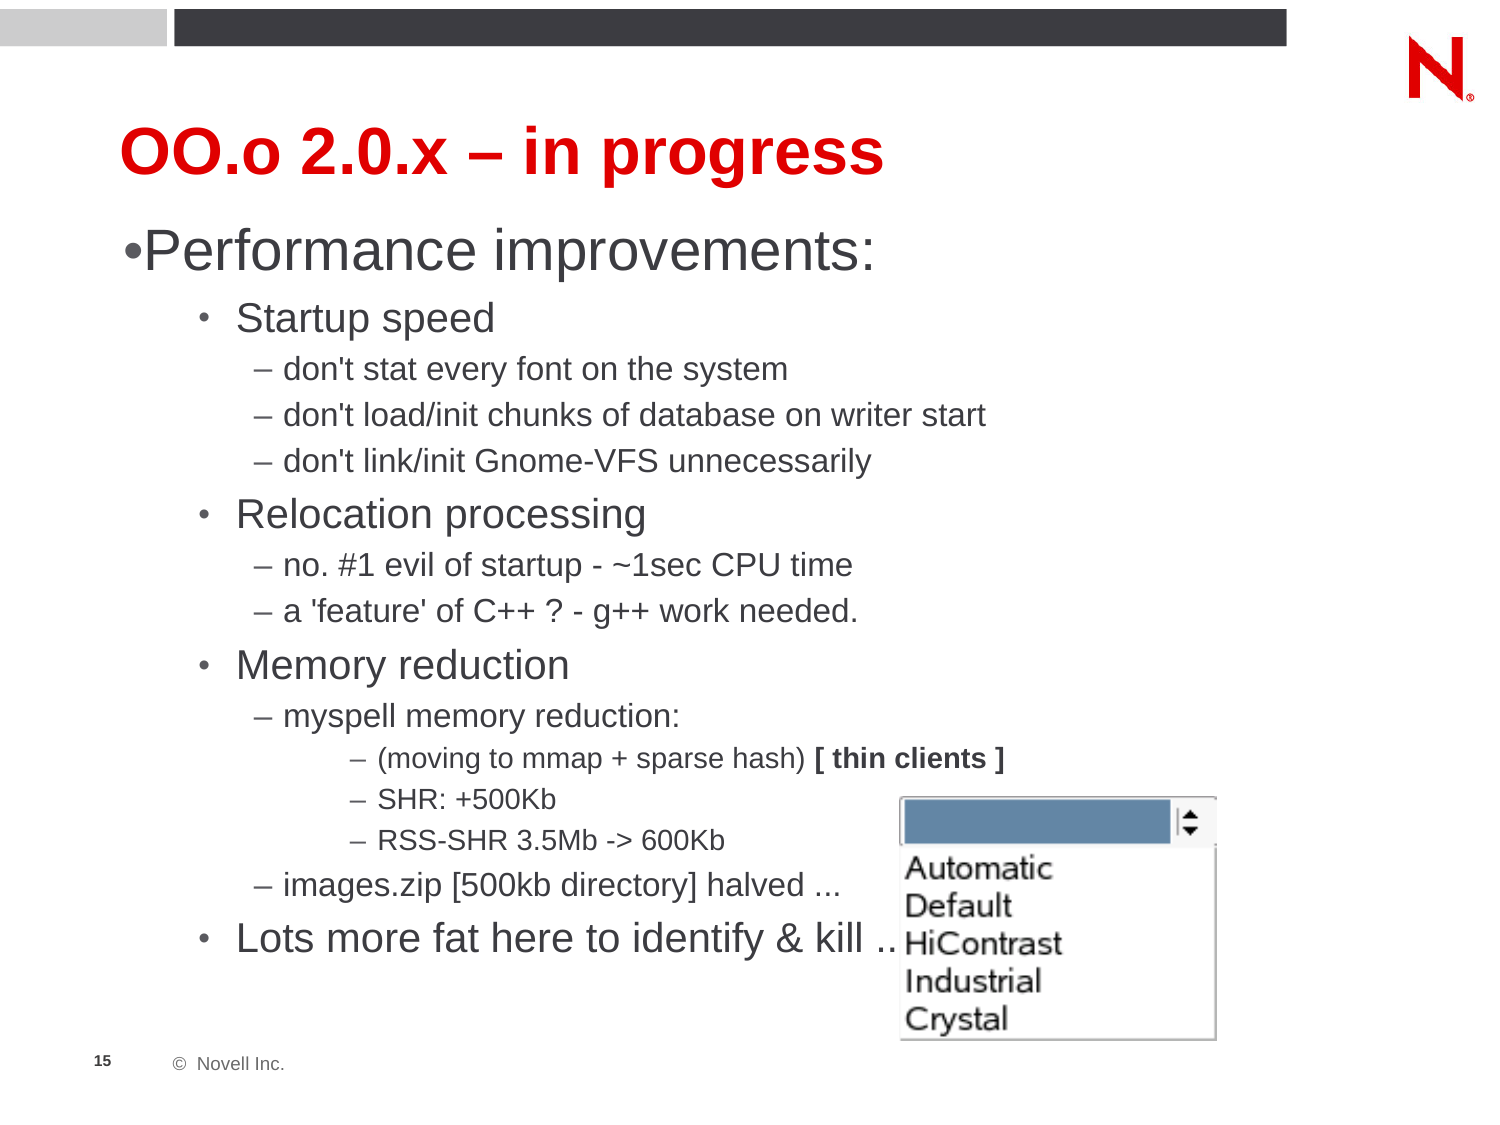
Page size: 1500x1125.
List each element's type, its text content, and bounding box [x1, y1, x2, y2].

list Performance improvements: Startup speed don't stat every font on the system don't load/init chunks of database on writer start don't link/init Gnome-VFS unnecessarily Relocation processing no. #1 evil of startup - ~1sec CPU time a 'feature' of C++ ? - g++ work needed. Memory reduction myspell memory reduction: (moving to mmap + sparse hash) [ thin clients ] SHR: +500Kb RSS-SHR 3.5Mb -> 600Kb images.zip [500kb directory] halved ... Lots more fat here to identify & kill ... [123, 201, 1448, 951]
picture [899, 796, 1217, 1041]
title OO.o 2.0.x – in progress [119, 106, 1252, 201]
picture [1404, 32, 1477, 105]
